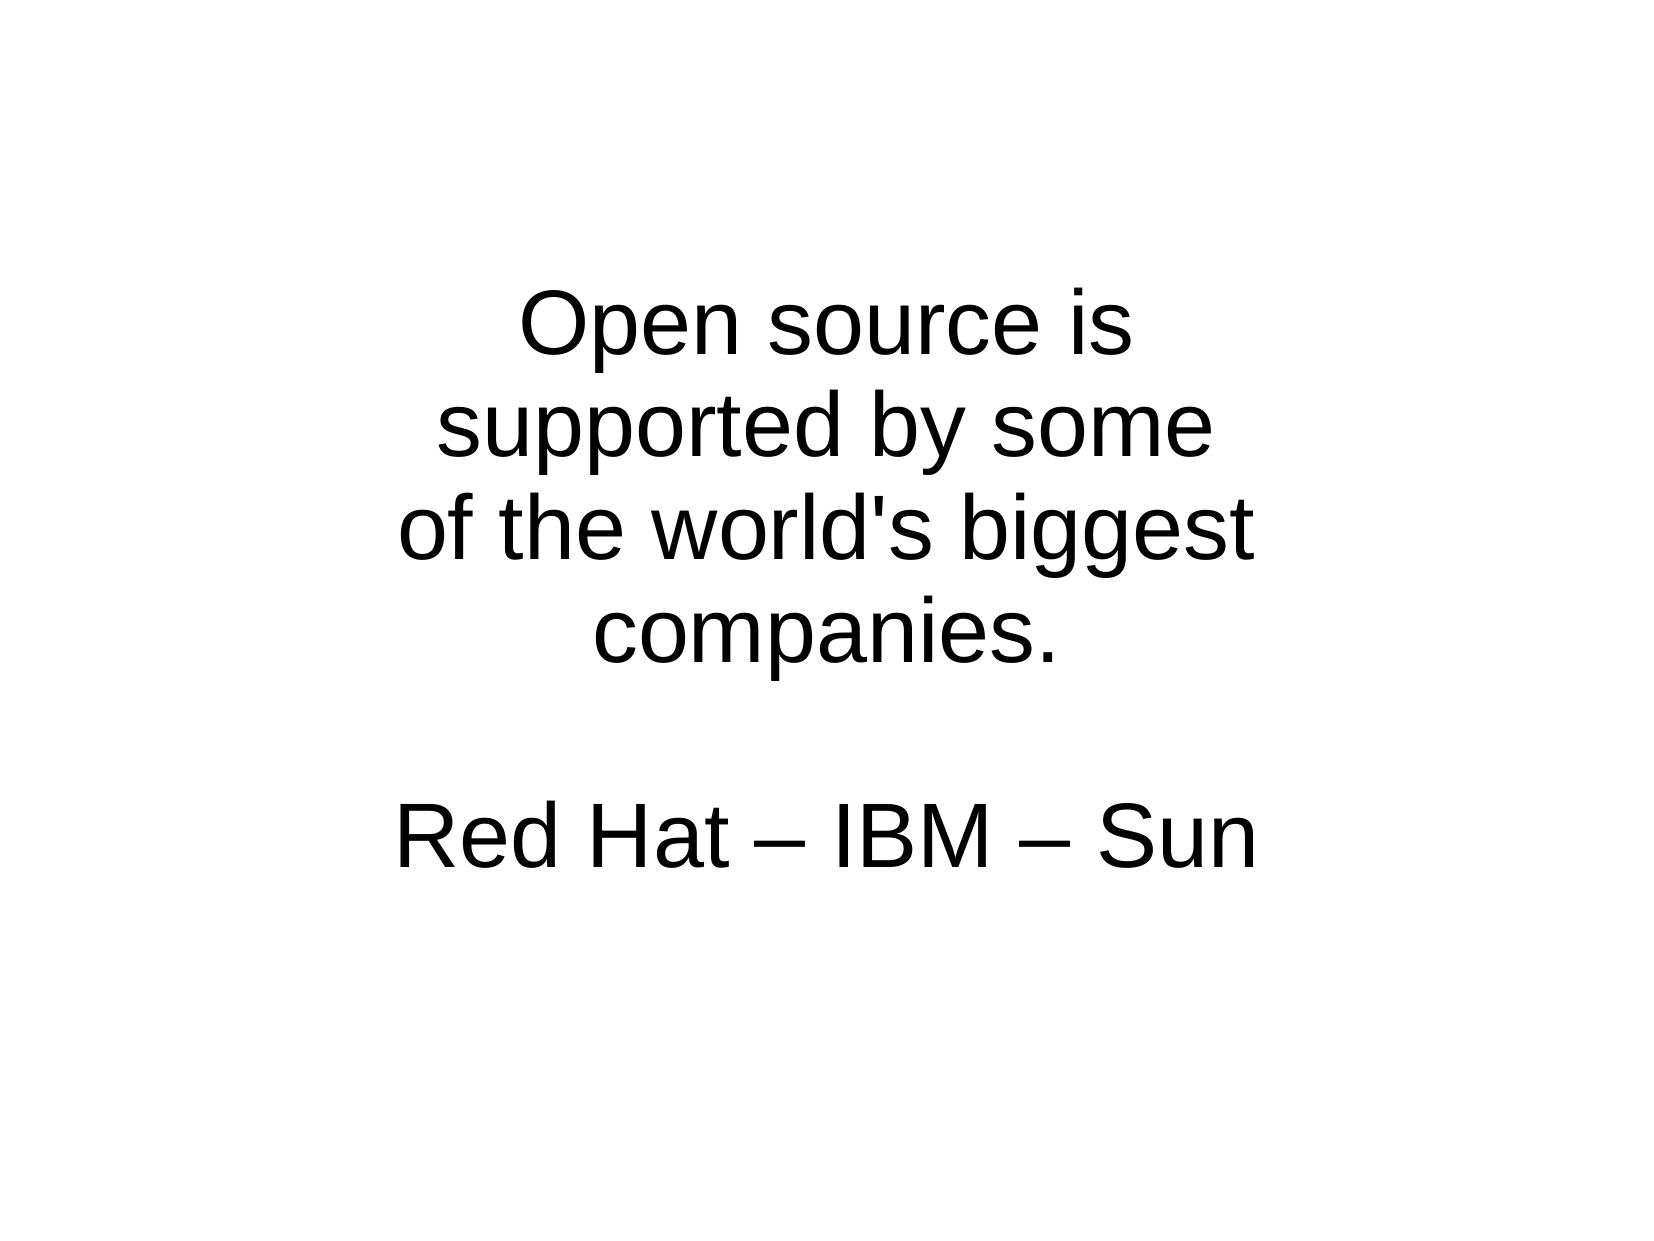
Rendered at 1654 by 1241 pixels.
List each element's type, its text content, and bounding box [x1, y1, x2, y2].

title Open source is supported by some of the world's biggest companies. Red Hat – IBM – Sun [82, 56, 1571, 1102]
